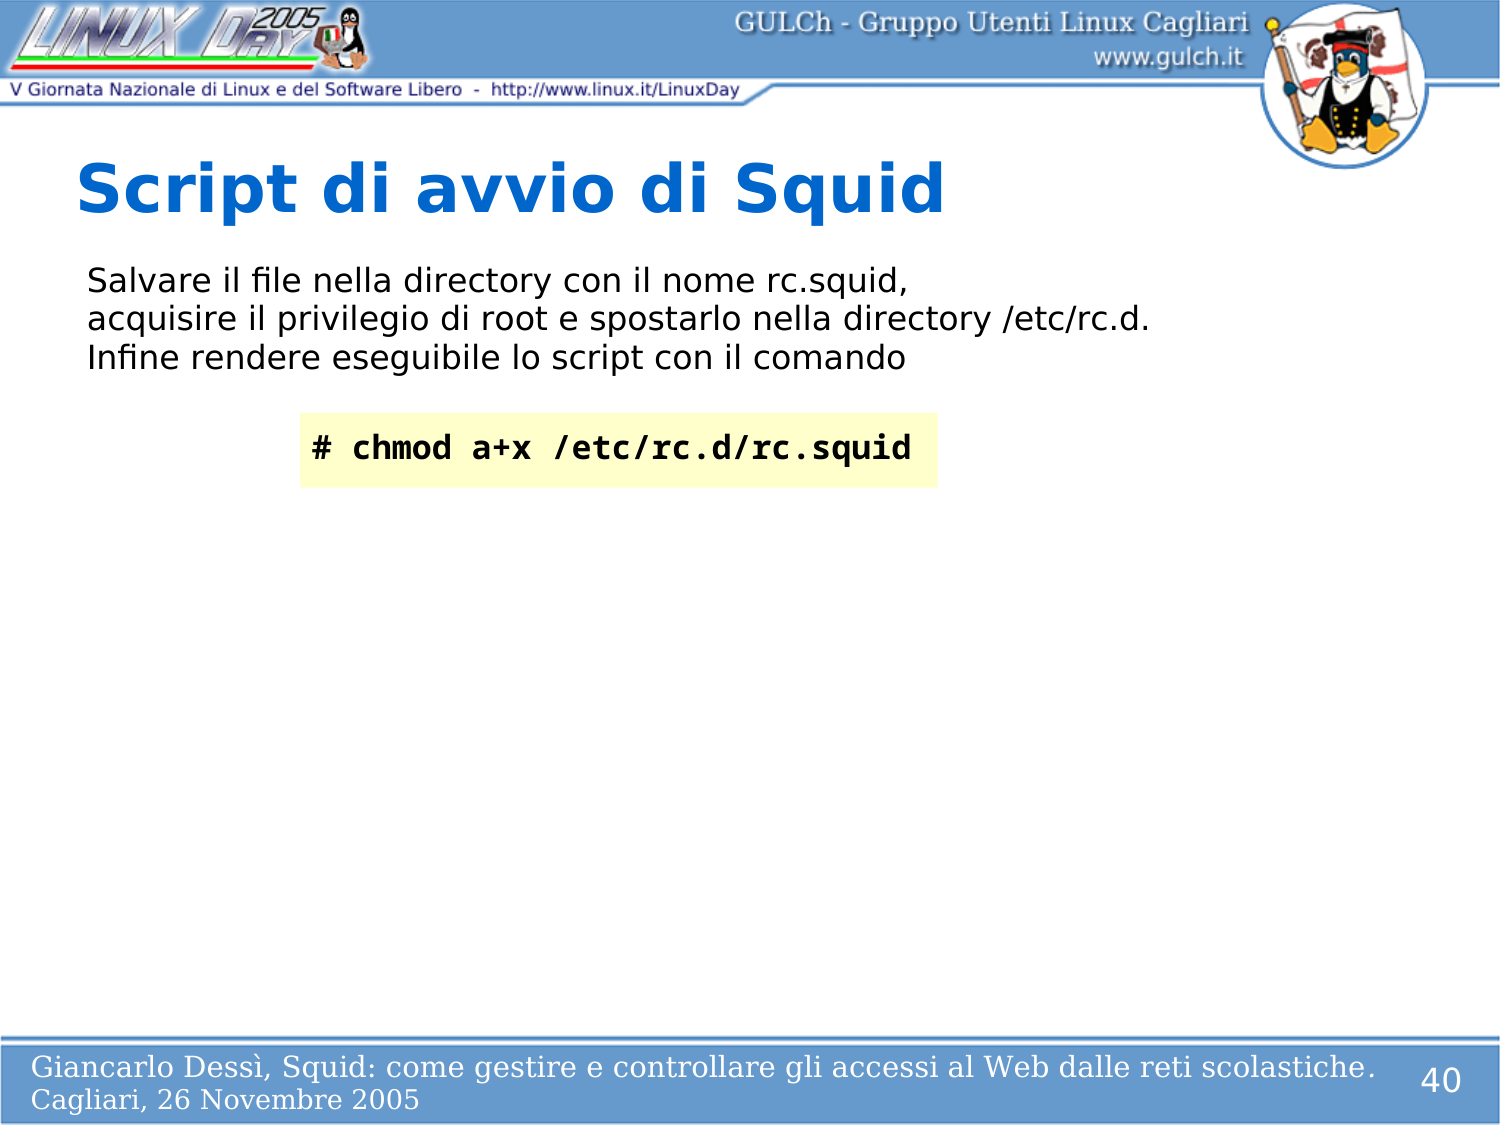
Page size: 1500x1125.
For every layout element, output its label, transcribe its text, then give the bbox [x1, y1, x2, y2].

text_box Script di avvio di Squid [75, 150, 947, 229]
text_box Salvare il file nella directory con il nome rc.squid, acquisire il privilegio di root e spostarlo nella directory /etc/rc.d. Infine rendere eseguibile lo script con il comando [86, 261, 1426, 378]
picture [0, 0, 1500, 1125]
text_box # chmod a+x /etc/rc.d/rc.squid [300, 412, 938, 488]
